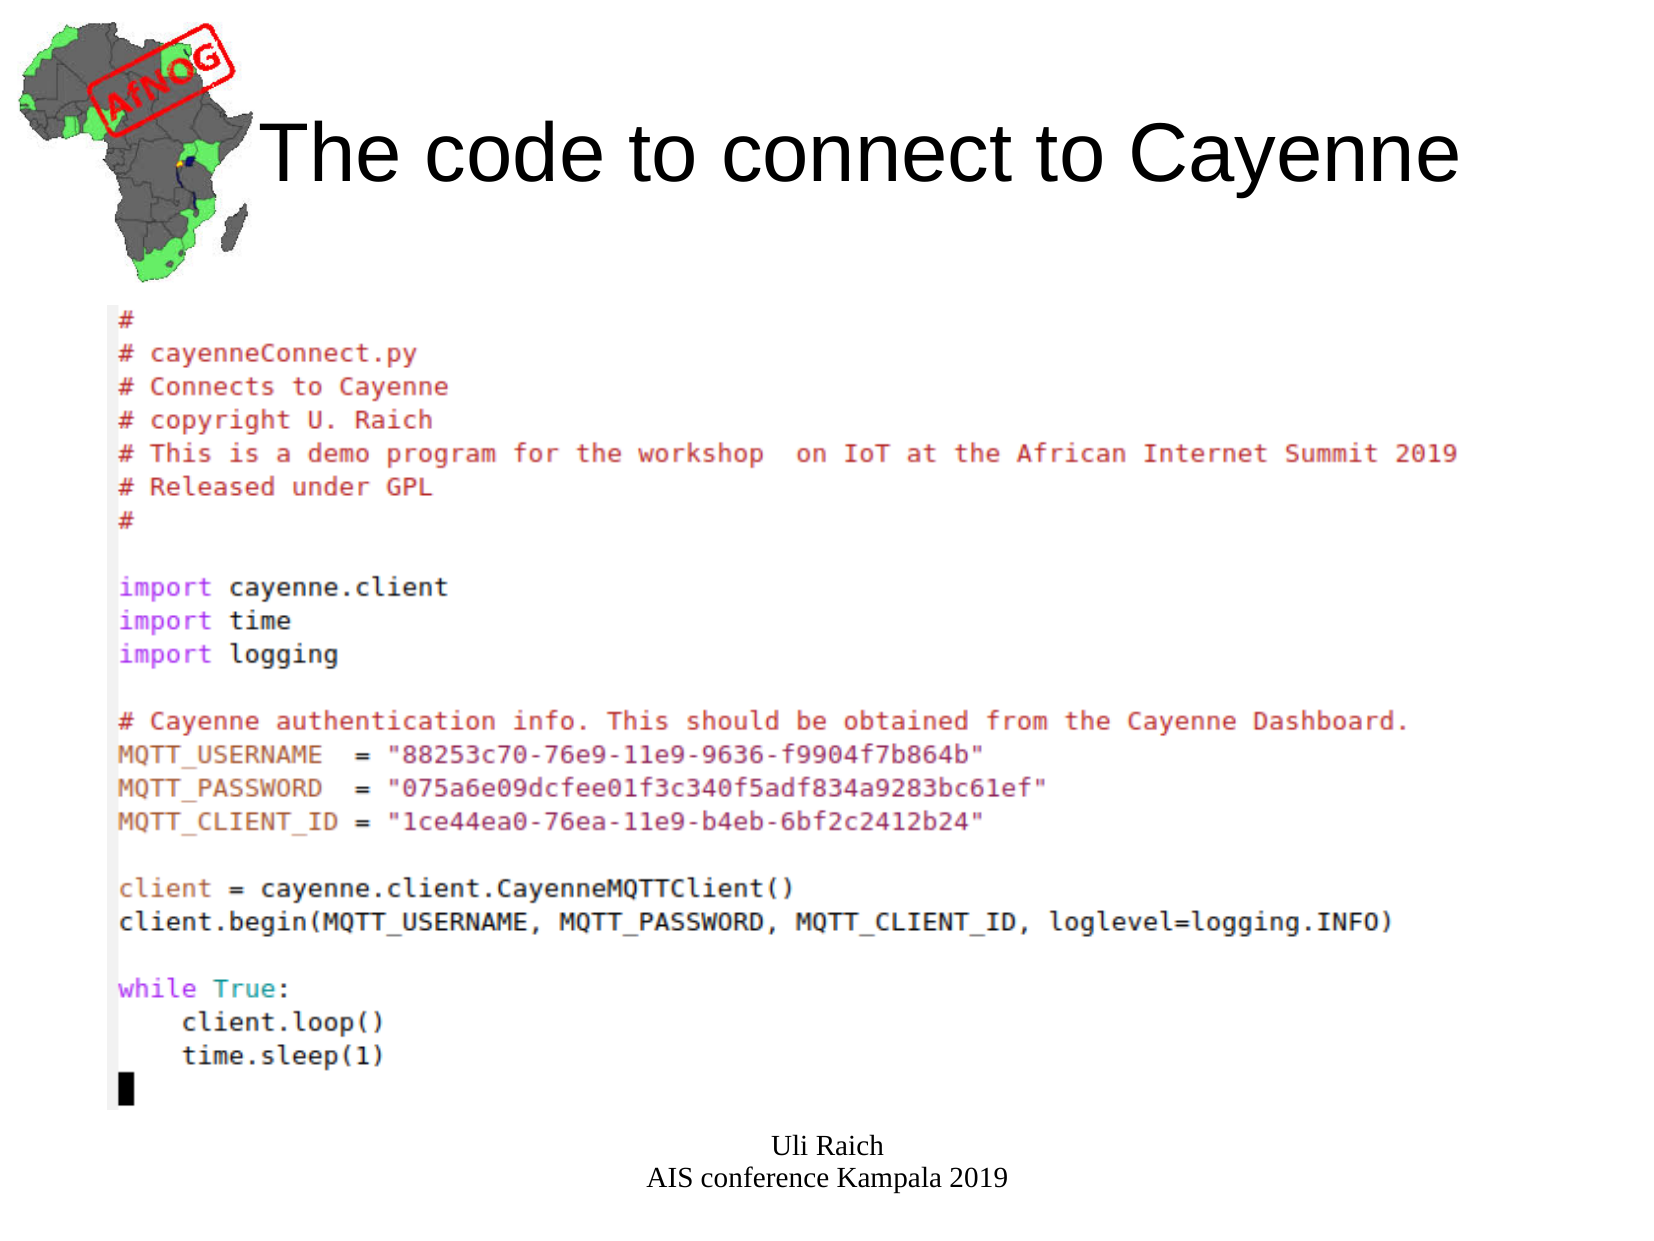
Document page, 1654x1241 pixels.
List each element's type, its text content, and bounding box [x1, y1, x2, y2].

picture [107, 305, 1561, 1111]
picture [9, 0, 259, 291]
title The code to connect to Cayenne [150, 49, 1571, 257]
